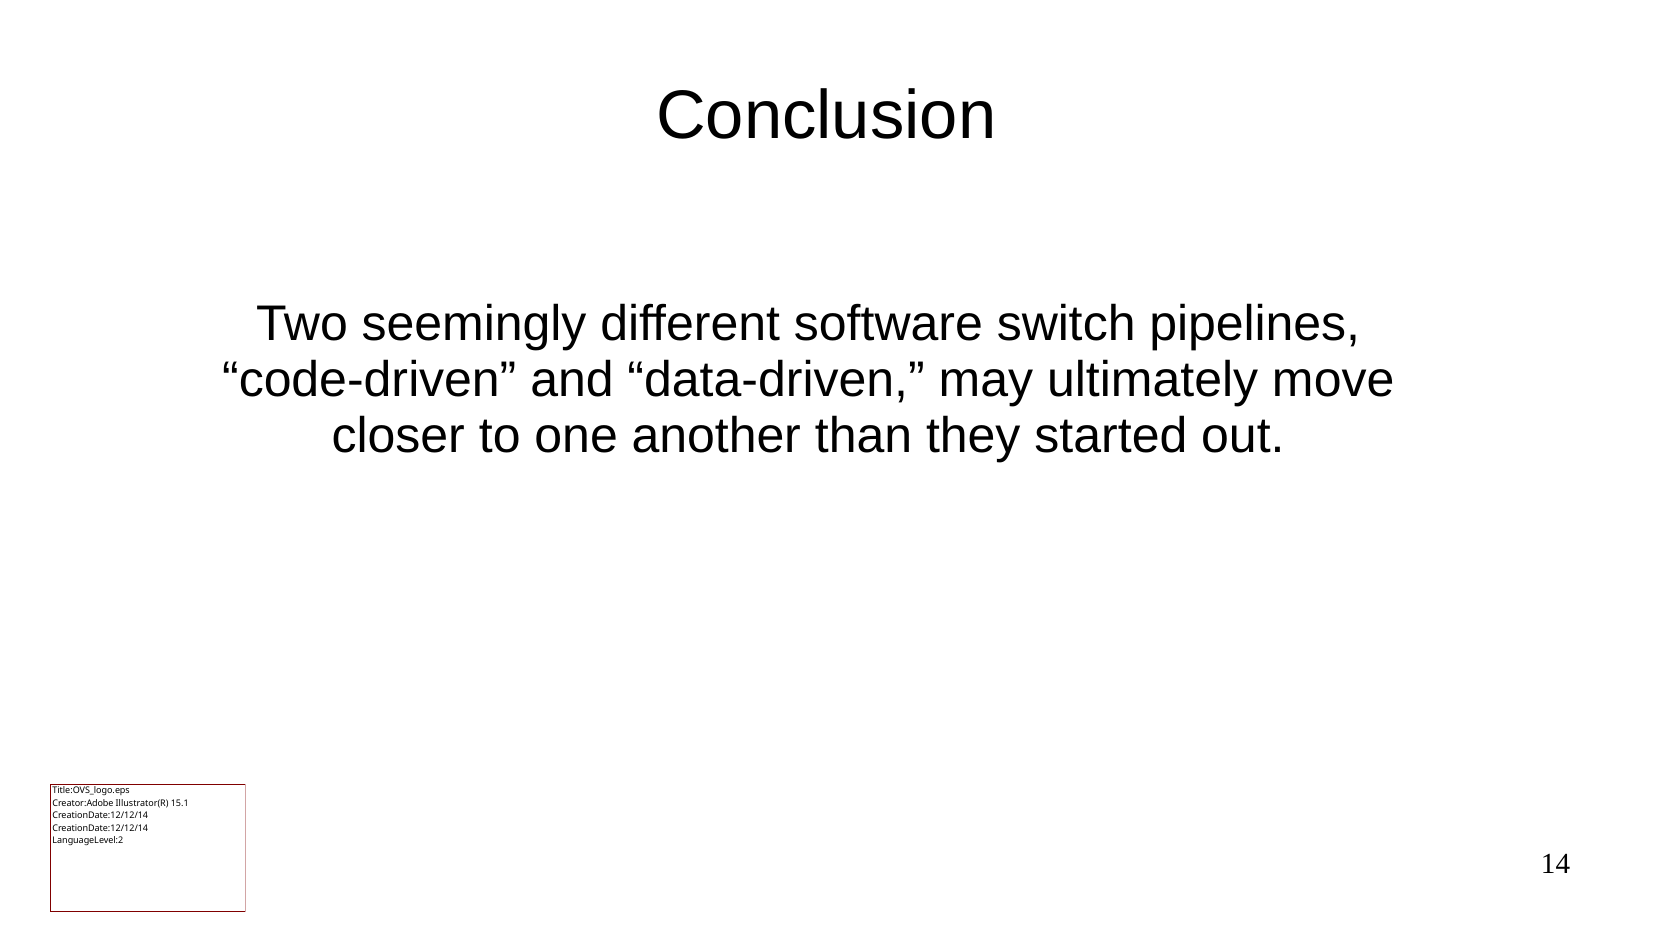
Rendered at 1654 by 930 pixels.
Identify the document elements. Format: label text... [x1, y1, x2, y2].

title Conclusion [82, 36, 1571, 193]
list Two seemingly different software switch pipelines, “code-driven” and “data-driven,” may ultimately move closer to one another than they started out. [218, 217, 1399, 757]
